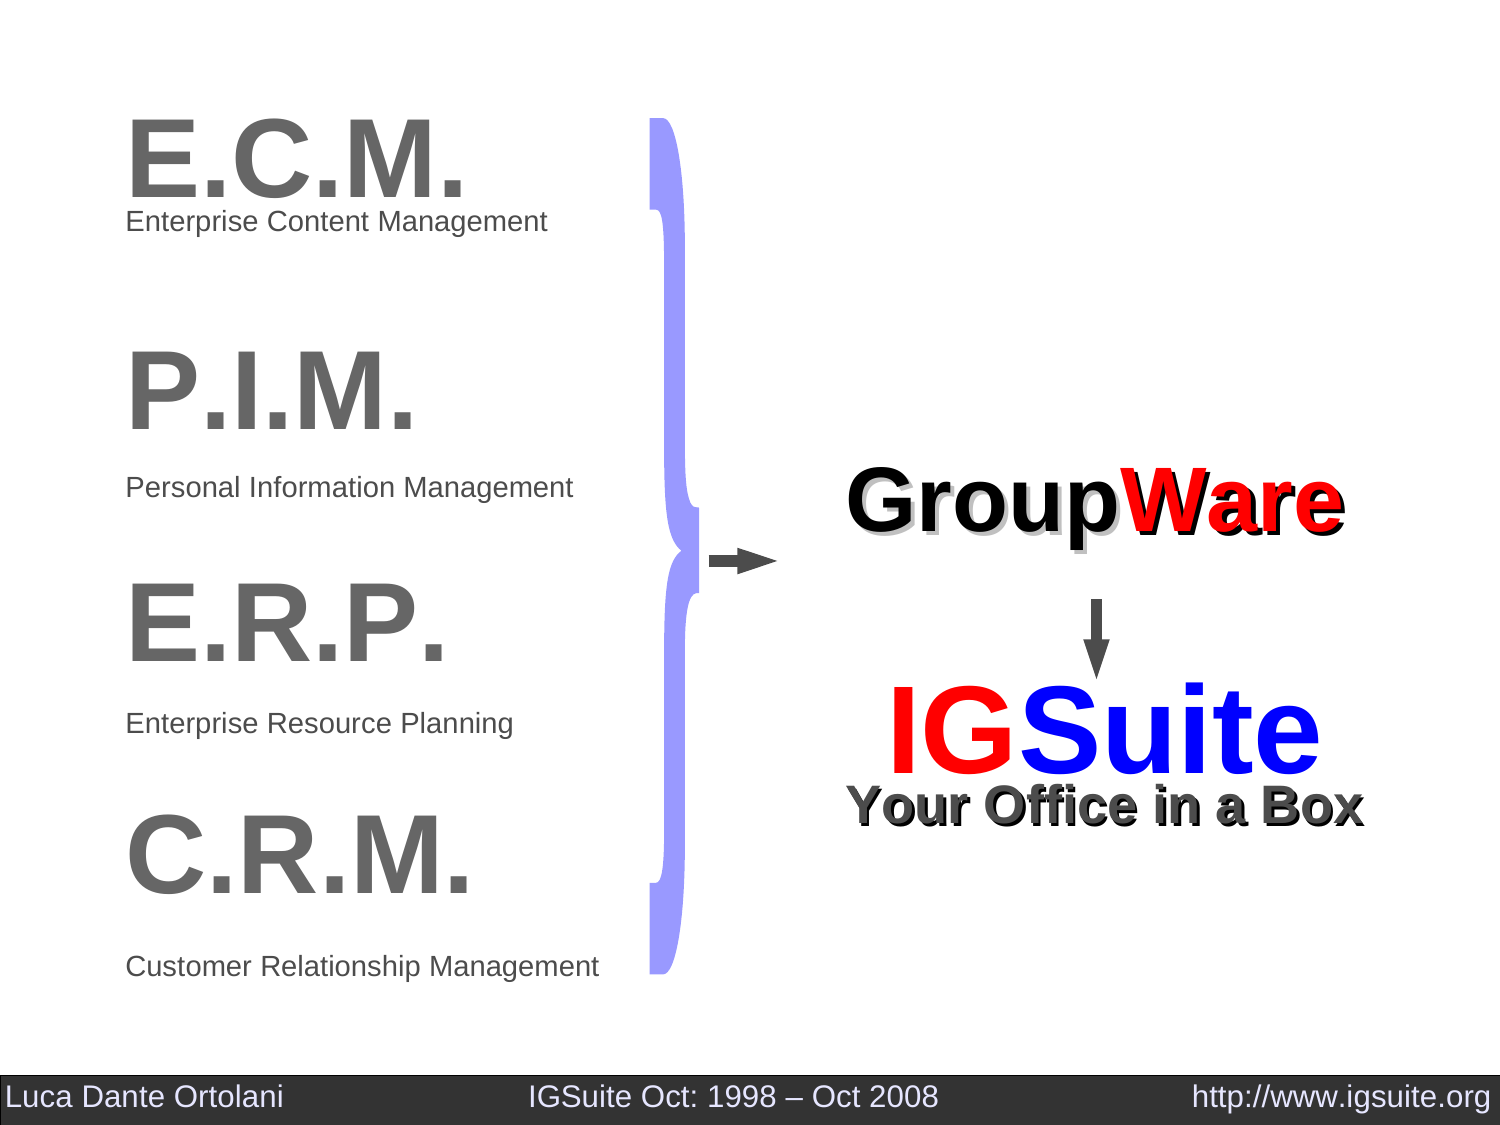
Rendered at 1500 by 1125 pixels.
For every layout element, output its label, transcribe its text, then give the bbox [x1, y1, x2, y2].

text_box Personal Information Management [110, 472, 590, 524]
text_box GroupWare [830, 469, 1418, 621]
text_box E.C.M. P.I.M. E.R.P. C.R.M. [110, 269, 492, 472]
text_box E.C.M. P.I.M. E.R.P. C.R.M. [110, 524, 492, 708]
text_box IGSuite Your Office in a Box [830, 692, 1380, 916]
text_box Enterprise Content Management [110, 206, 565, 269]
text_box E.C.M. P.I.M. E.R.P. C.R.M. [110, 760, 492, 951]
text_box Enterprise Resource Planning [110, 708, 531, 760]
text_box E.C.M. P.I.M. E.R.P. C.R.M. [110, 88, 492, 206]
text_box Luca Dante Ortolani IGSuite Oct: 1998 – Oct 2008 http://www.igsuite.org [0, 1075, 1500, 1125]
text_box Customer Relationship Management [110, 951, 617, 1003]
text_box [649, 118, 700, 975]
